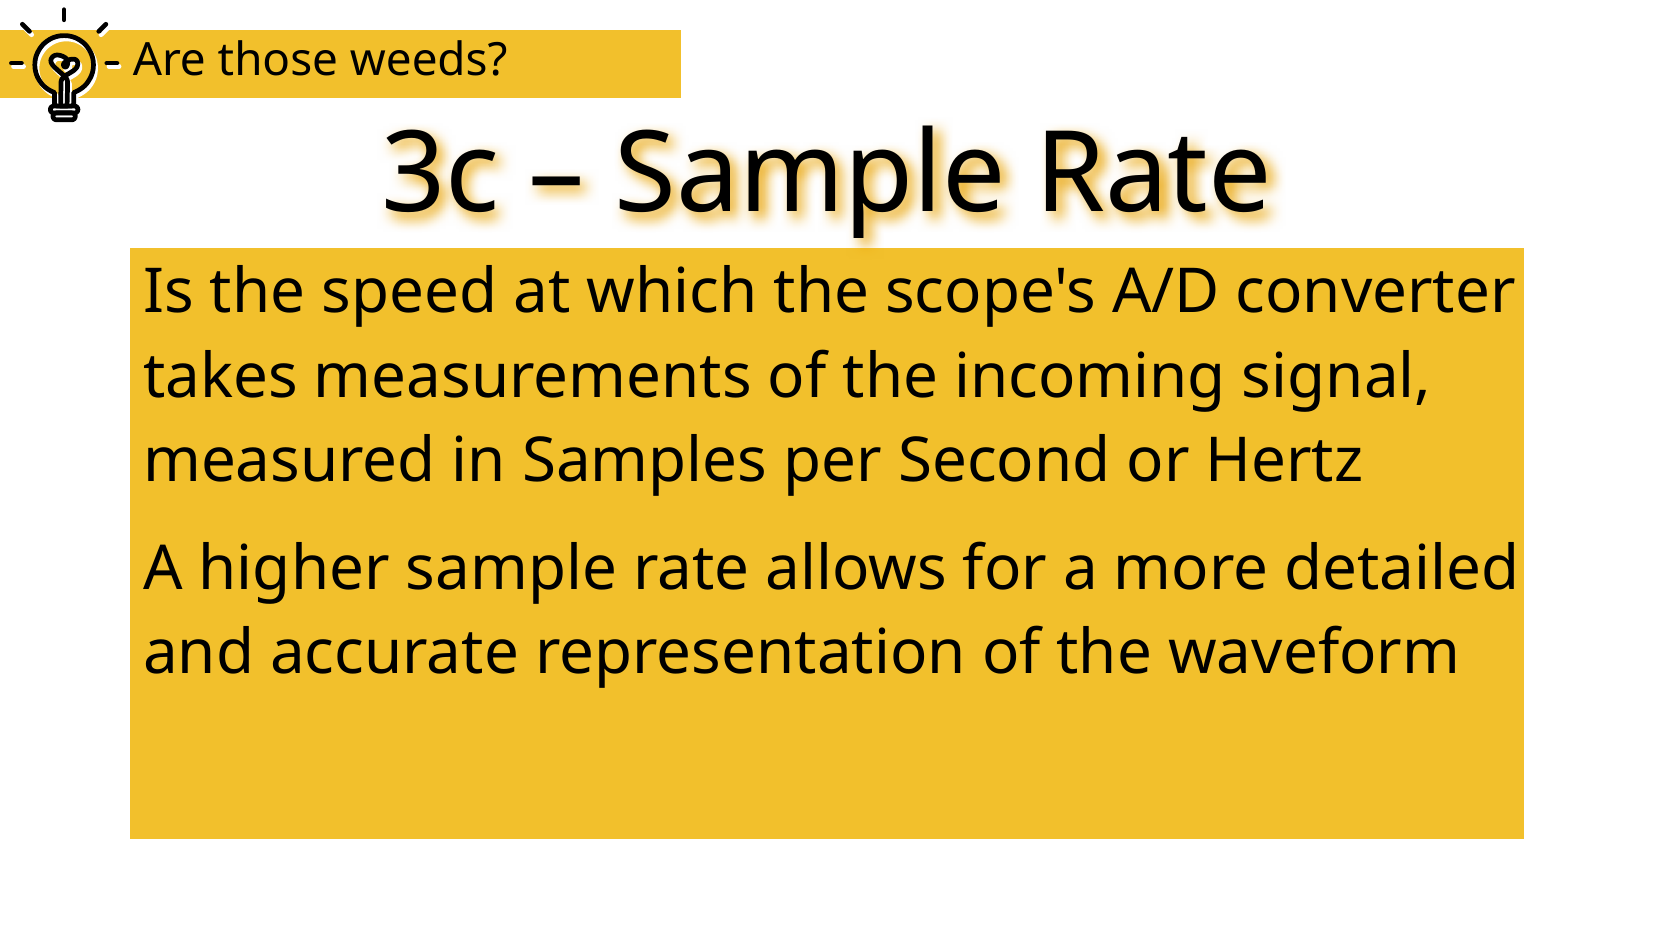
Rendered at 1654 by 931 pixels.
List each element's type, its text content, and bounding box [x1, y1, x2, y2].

title 3c – Sample Rate [82, 88, 1571, 249]
subtitle Are those weeds? [132, 17, 677, 97]
list Is the speed at which the scope's A/D converter takes measurements of the incoming signal, measured in Samples per Second or Hertz A higher sample rate allows for a more detailed and accurate representation of the waveform [143, 246, 1539, 827]
